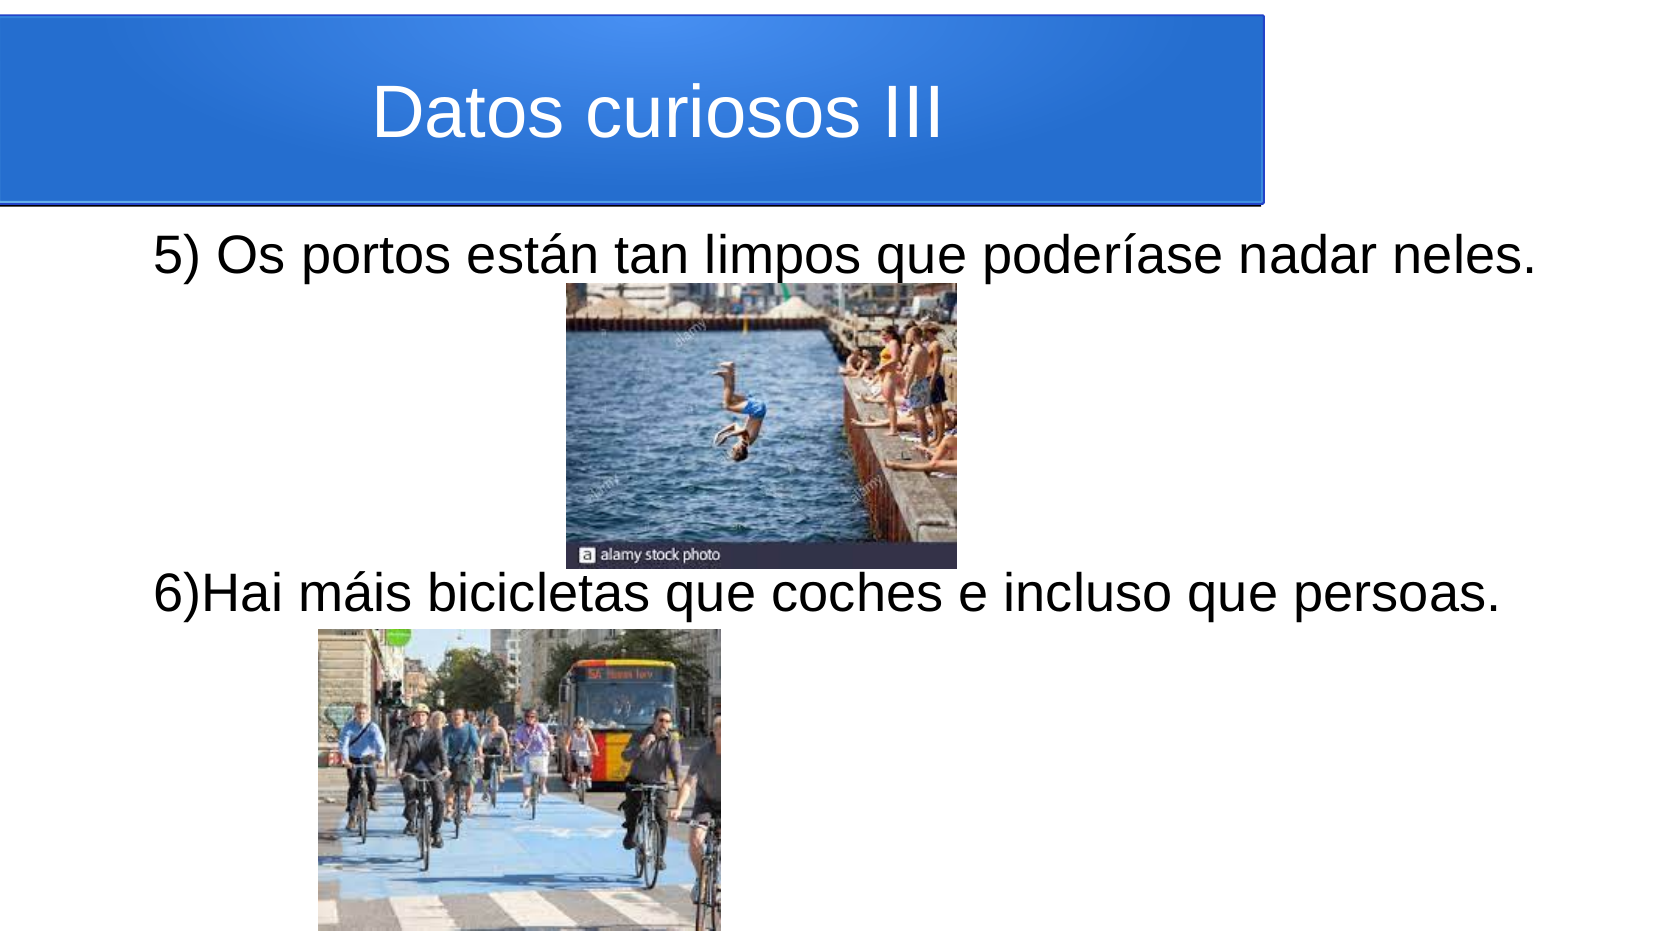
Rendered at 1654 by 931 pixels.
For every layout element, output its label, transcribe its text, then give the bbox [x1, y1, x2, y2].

picture [318, 629, 721, 931]
picture [566, 283, 957, 570]
list 5) Os portos están tan limpos que poderíase nadar neles. 6)Hai máis bicicletas que coches e incluso que persoas. [82, 224, 1571, 875]
title Datos curiosos III [82, 35, 1235, 189]
